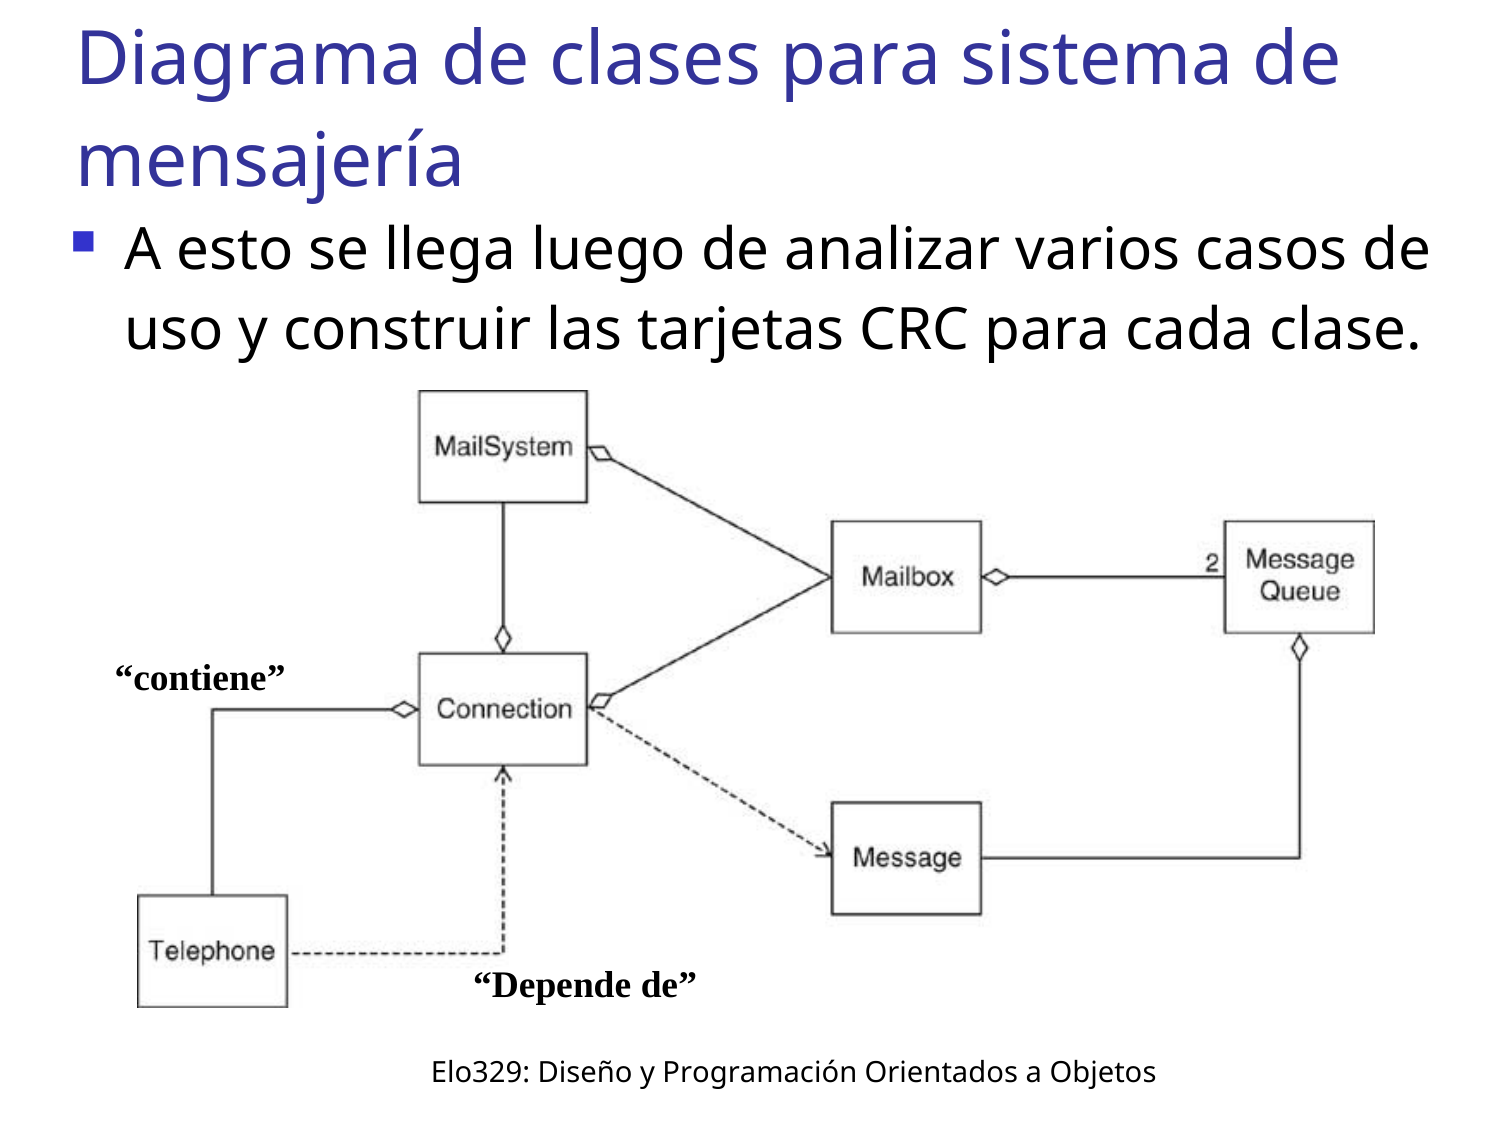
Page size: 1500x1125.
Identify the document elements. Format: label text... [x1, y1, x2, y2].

text_box “contiene” [99, 645, 301, 706]
text_box “Depende de” [458, 952, 712, 1013]
title Diagrama de clases para sistema de mensajería [75, 23, 1426, 190]
list A esto se llega luego de analizar varios casos de uso y construir las tarjetas CRC para cada clase. [70, 206, 1442, 360]
picture [137, 390, 1375, 1008]
